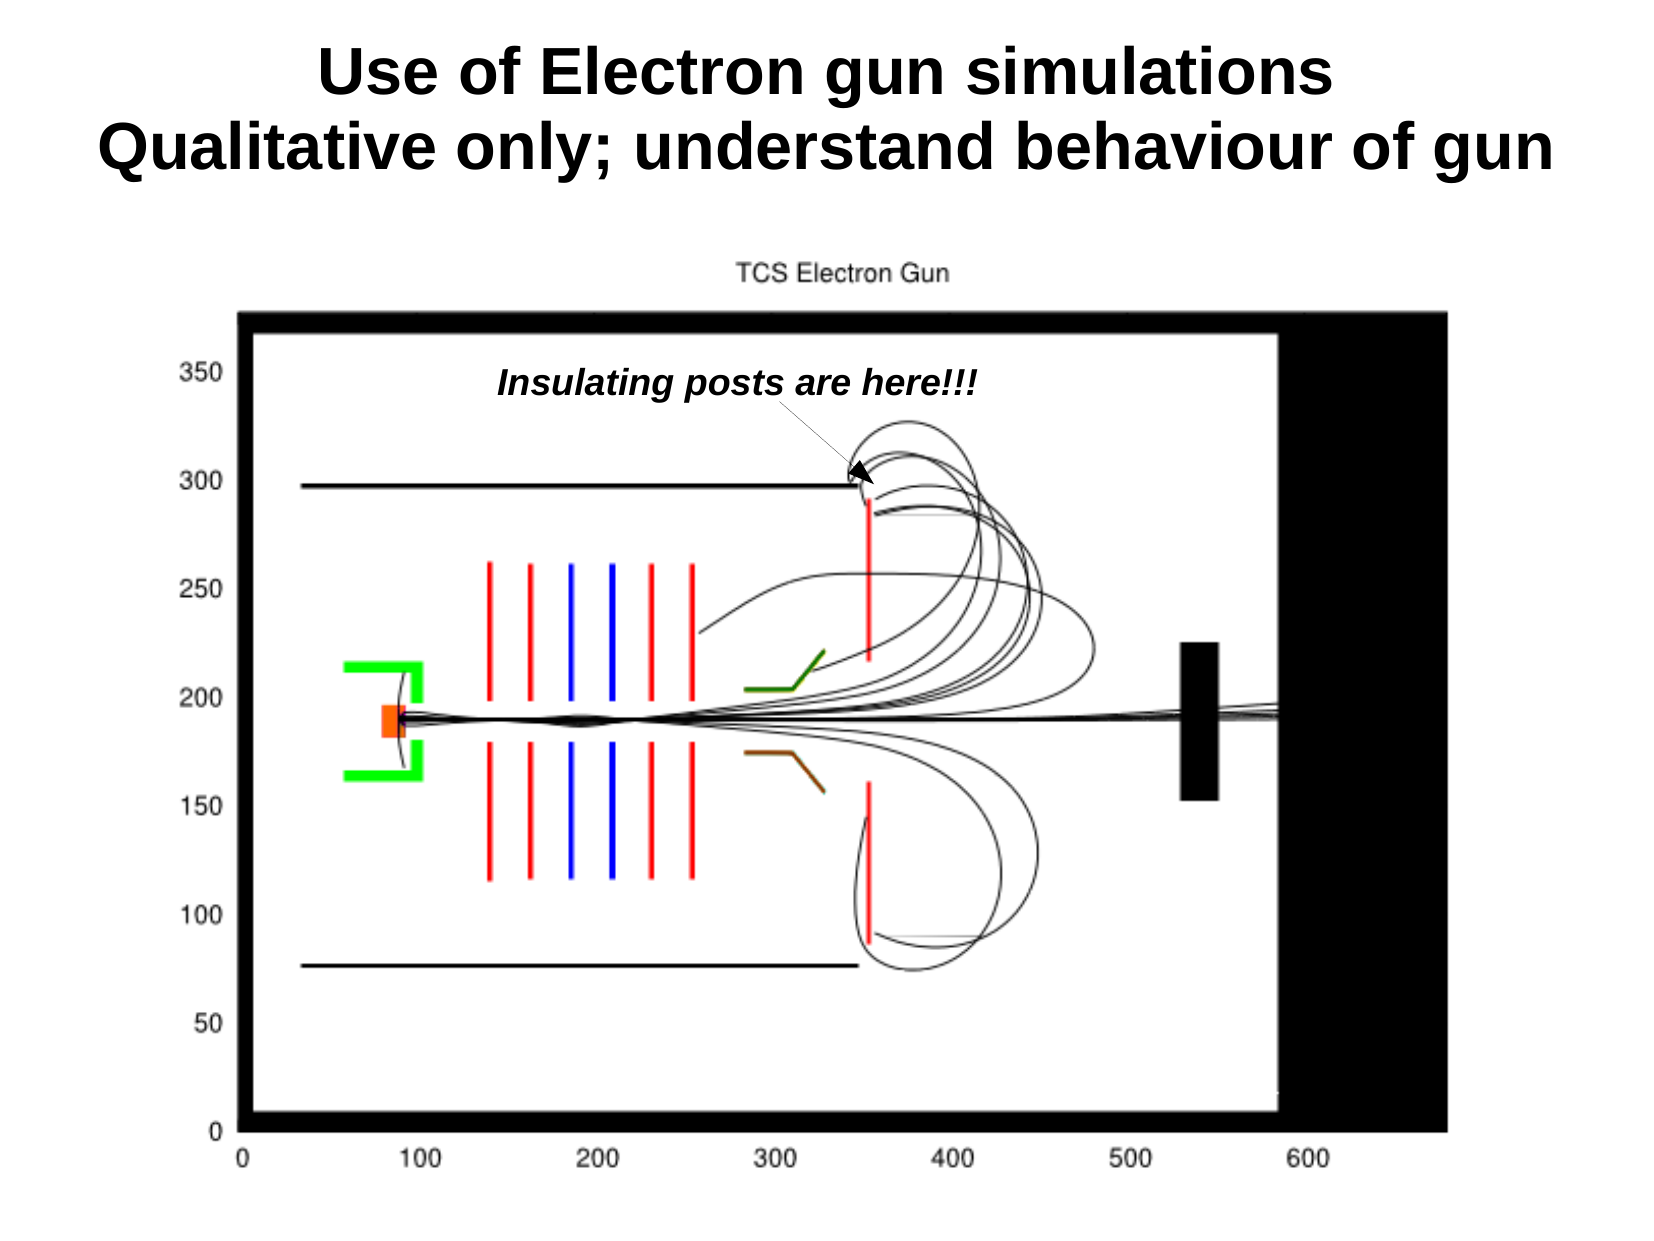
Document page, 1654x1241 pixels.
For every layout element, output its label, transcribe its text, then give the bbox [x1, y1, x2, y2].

picture [154, 256, 1489, 1182]
title Use of Electron gun simulations Qualitative only; understand behaviour of gun [82, 5, 1571, 213]
text_box Insulating posts are here!!! [482, 354, 994, 412]
